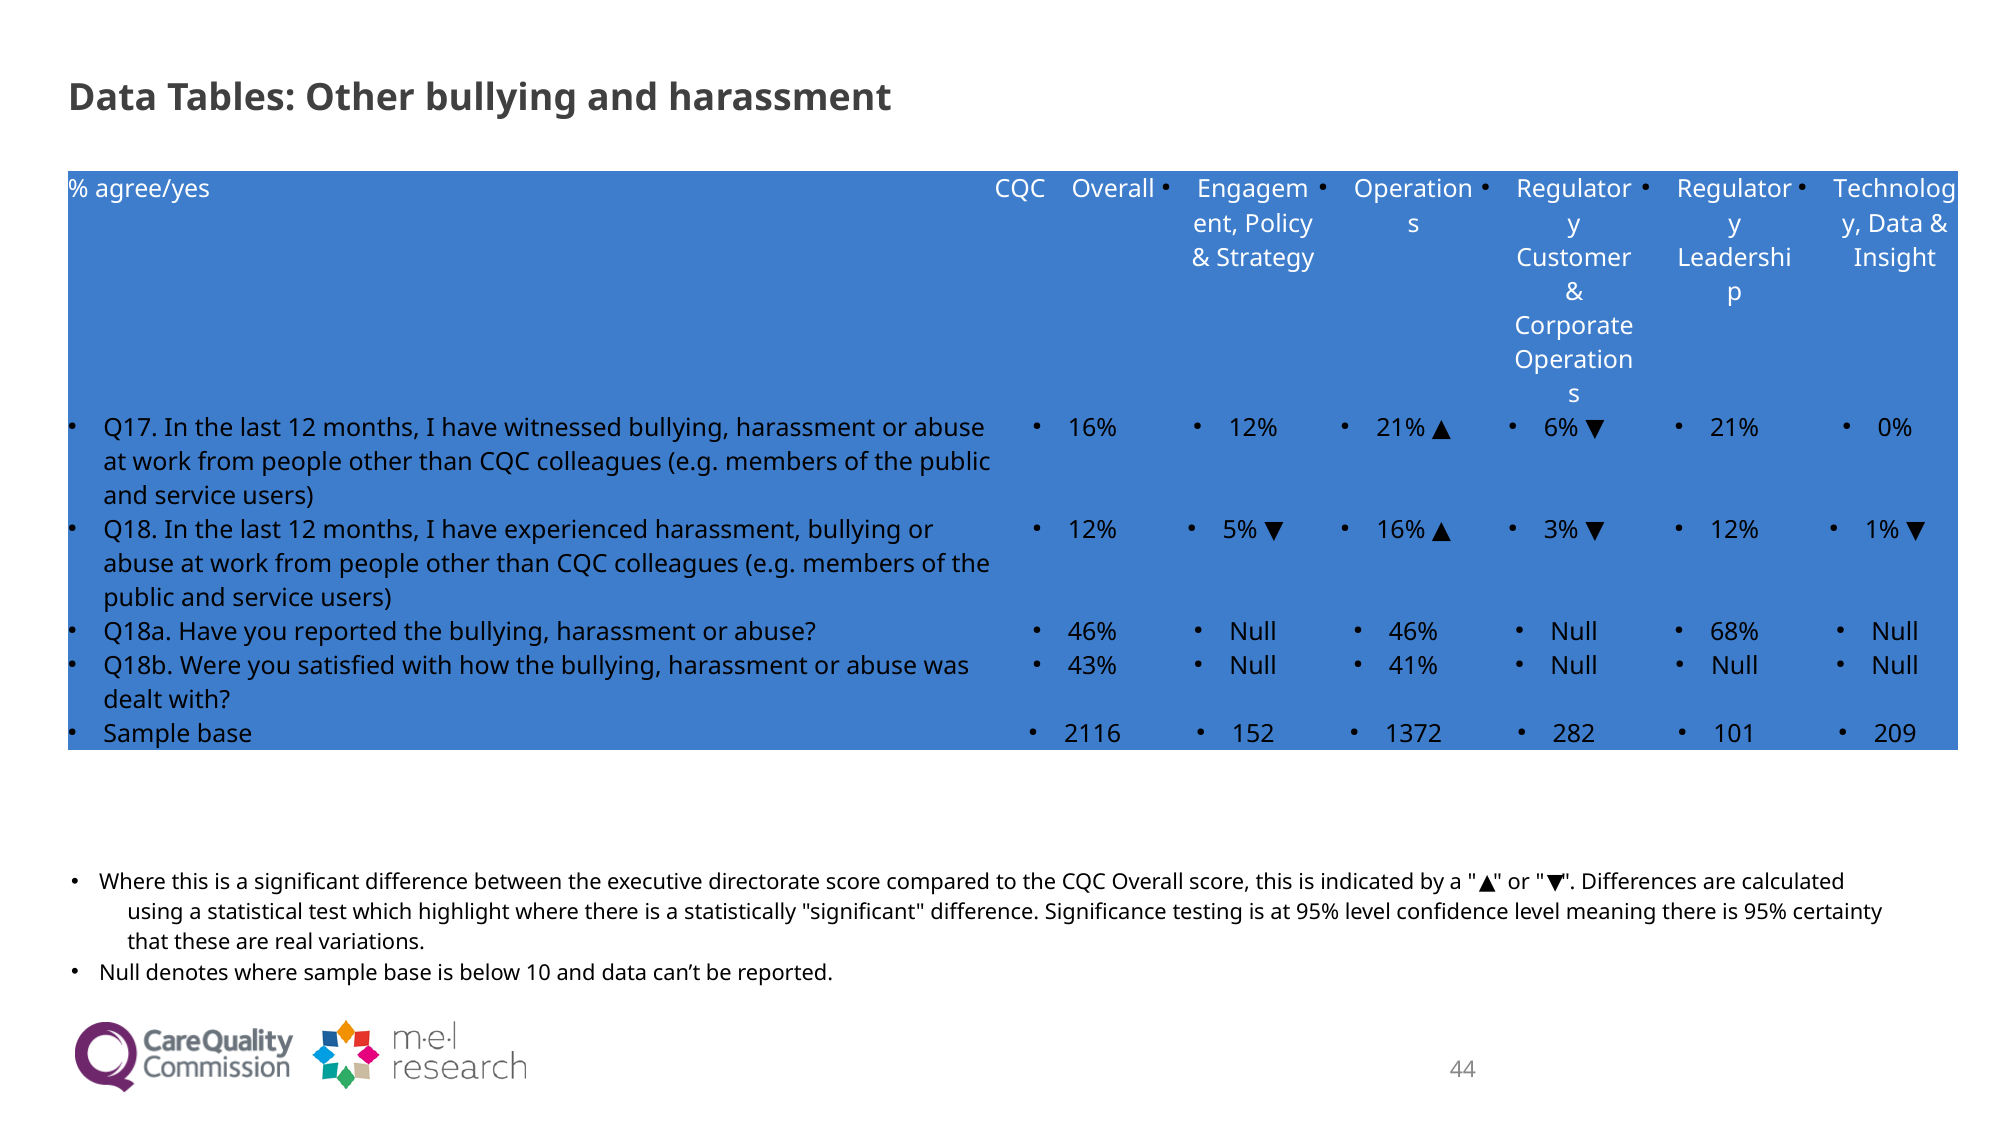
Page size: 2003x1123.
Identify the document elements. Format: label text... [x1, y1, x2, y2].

table_header Regulatory Customer & Corporate Operations [1476, 171, 1637, 409]
table_cell Null [1155, 648, 1316, 716]
table_cell 2116 [995, 716, 1155, 750]
table_cell Q18. In the last 12 months, I have experienced harassment, bullying or abuse at work from people other than CQC colleagues (e.g. members of the public and service users) [68, 512, 995, 614]
table_cell 46% [995, 614, 1155, 648]
table_cell Null [1637, 648, 1797, 716]
table_cell Null [1476, 614, 1637, 648]
table_header Operations [1316, 171, 1476, 409]
table_cell 68% [1637, 614, 1797, 648]
table_cell 41% [1316, 648, 1476, 716]
table_cell 6% ▼ [1476, 409, 1637, 512]
table_cell 46% [1316, 614, 1476, 648]
table_cell 101 [1637, 716, 1797, 750]
table_header Technology, Data & Insight [1797, 171, 1958, 409]
table_cell Q18b. Were you satisfied with how the bullying, harassment or abuse was dealt with? [68, 648, 995, 716]
table_cell 209 [1797, 716, 1958, 750]
table_cell Sample base [68, 716, 995, 750]
table_cell 12% [1637, 512, 1797, 614]
table_cell Q17. In the last 12 months, I have witnessed bullying, harassment or abuse at work from people other than CQC colleagues (e.g. members of the public and service users) [68, 409, 995, 512]
table_cell 21% [1637, 409, 1797, 512]
table_cell 43% [995, 648, 1155, 716]
table_cell 16% [995, 409, 1155, 512]
text_box Where this is a significant difference between the executive directorate score compared to the CQC Overall score, this is indicated by a "▲" or "▼". Differences are calculated using a statistical test which highlight where there is a statistically "significant" difference. Significance testing is at 95% level confidence level meaning there is 95% certainty that these are real variations. Null denotes where sample base is below 10 and data can’t be reported. [56, 856, 1920, 994]
table_cell 152 [1155, 716, 1316, 750]
table_cell Null [1797, 648, 1958, 716]
table_cell Null [1476, 648, 1637, 716]
table_cell 12% [1155, 409, 1316, 512]
table_header % agree/yes [68, 171, 995, 409]
table_cell 1% ▼ [1797, 512, 1958, 614]
table_cell 3% ▼ [1476, 512, 1637, 614]
table_cell 0% [1797, 409, 1958, 512]
title Data Tables: Other bullying and harassment [67, 33, 1922, 149]
table_cell 1372 [1316, 716, 1476, 750]
picture [73, 1020, 296, 1095]
table_cell Null [1155, 614, 1316, 648]
table_cell 282 [1476, 716, 1637, 750]
table_cell 12% [995, 512, 1155, 614]
table_header Regulatory Leadership [1637, 171, 1797, 409]
table_header CQC Overall [995, 171, 1155, 409]
table_cell Null [1797, 614, 1958, 648]
table_header Engagement, Policy & Strategy [1155, 171, 1316, 409]
table_cell 16% ▲ [1316, 512, 1476, 614]
table_cell 21% ▲ [1316, 409, 1476, 512]
picture [312, 1020, 526, 1089]
table_cell 5% ▼ [1155, 512, 1316, 614]
text_box 44 [1434, 1039, 1902, 1100]
table_cell Q18a. Have you reported the bullying, harassment or abuse? [68, 614, 995, 648]
